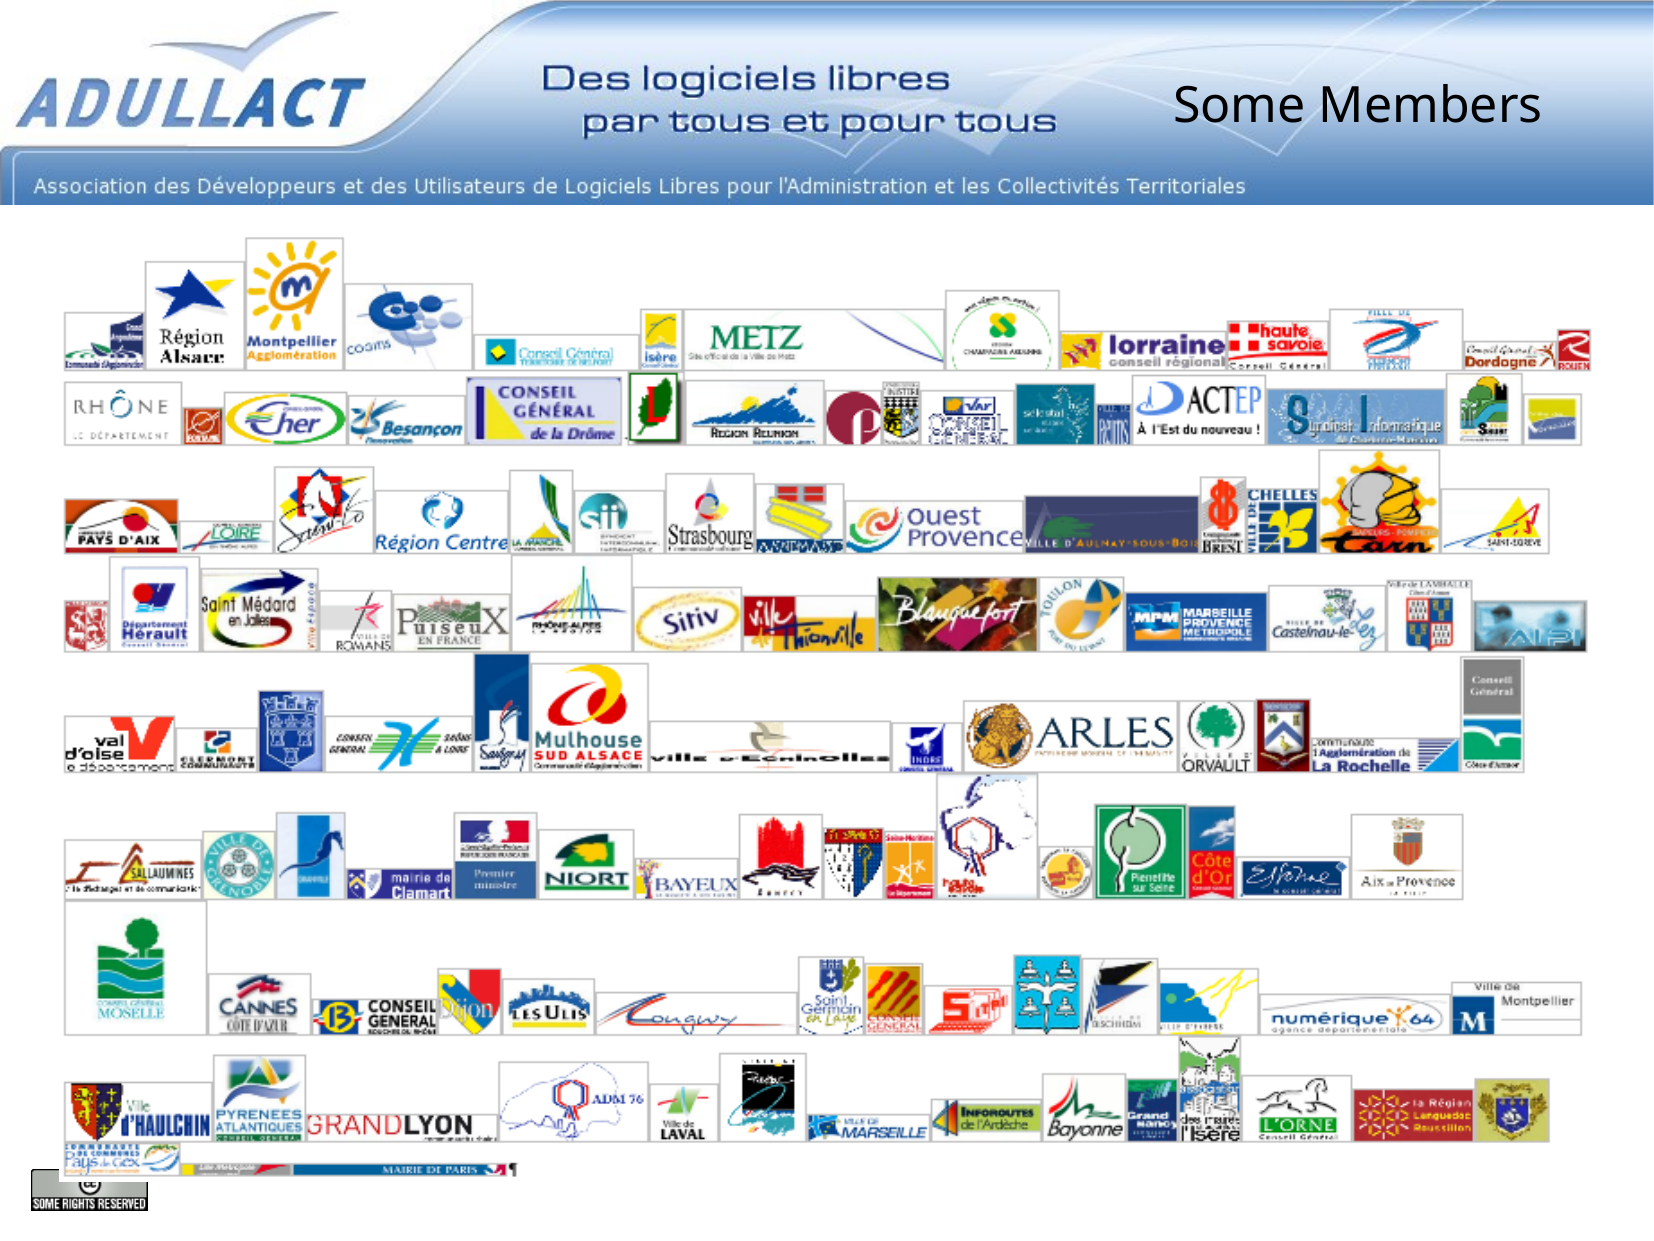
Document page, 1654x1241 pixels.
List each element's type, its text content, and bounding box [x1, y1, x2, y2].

picture [31, 236, 1595, 1211]
title Some Members [1092, 29, 1625, 178]
picture [0, 0, 1654, 205]
